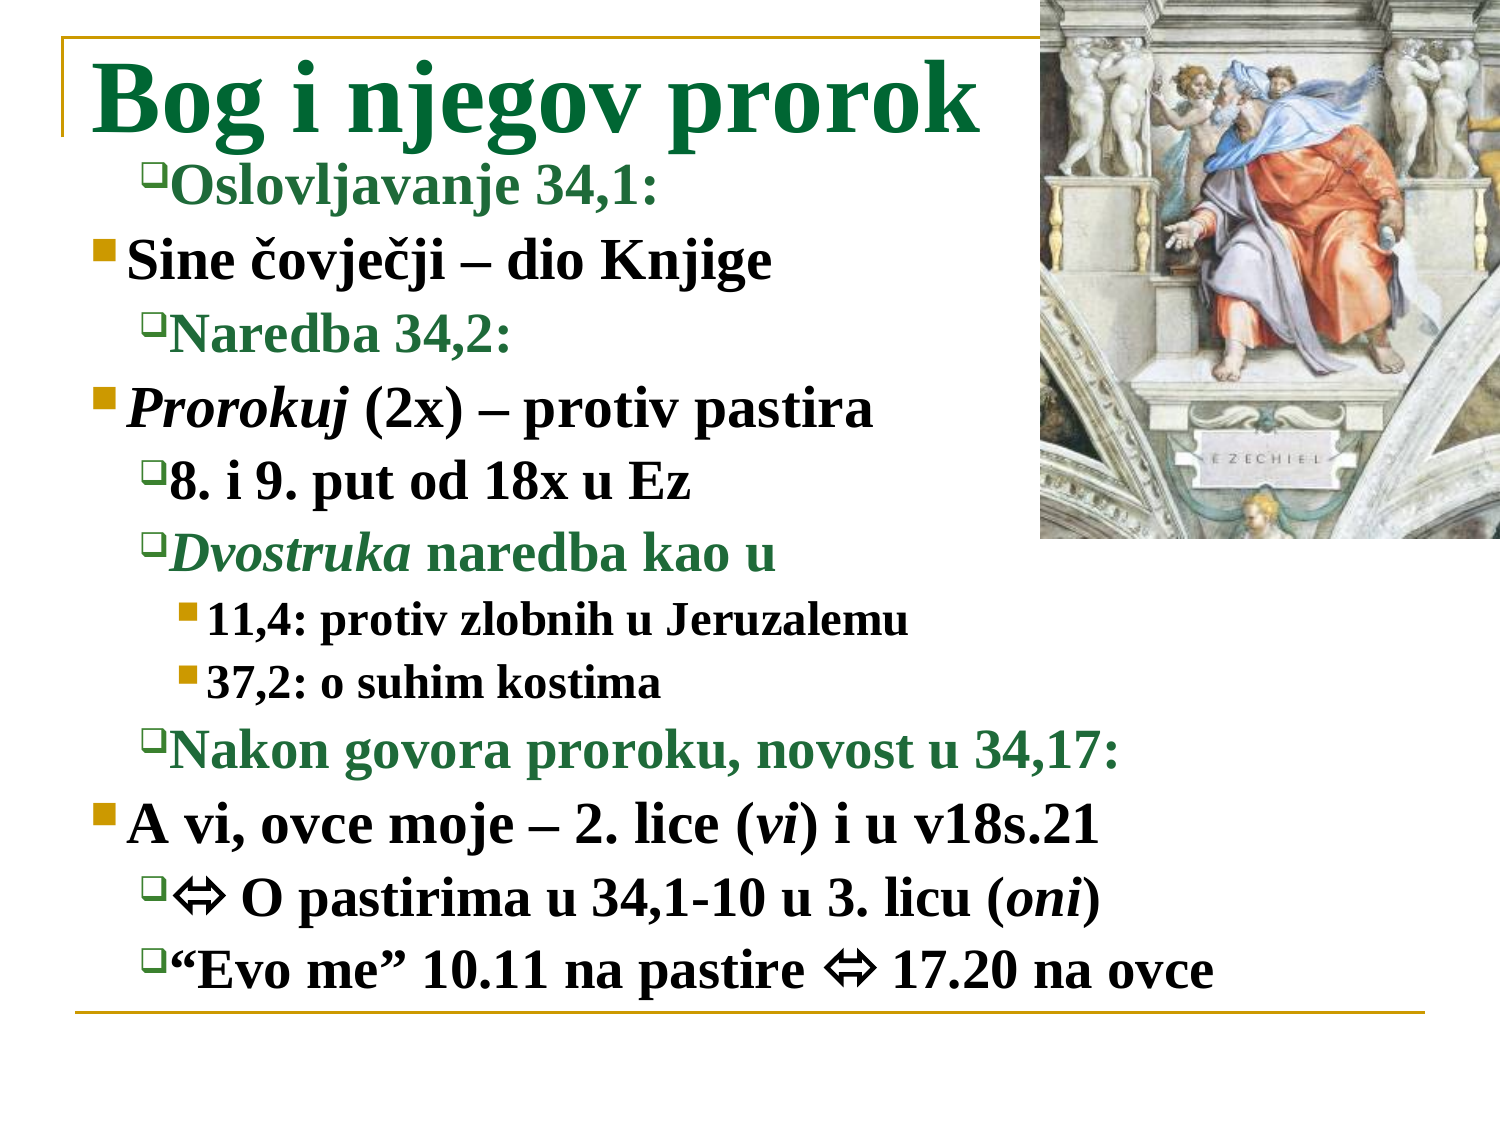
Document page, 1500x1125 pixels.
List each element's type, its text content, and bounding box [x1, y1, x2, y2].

picture [1040, 0, 1500, 539]
title Bog i njegov prorok [76, 21, 1040, 137]
list Oslovljavanje 34,1: Sine čovječji – dio Knjige Naredba 34,2: Prorokuj (2x) – protiv pastira 8. i 9. put od 18x u Ez Dvostruka naredba kao u 11,4: protiv zlobnih u Jeruzalemu 37,2: o suhim kostima Nakon govora proroku, novost u 34,17: A vi, ovce moje – 2. lice (vi) i u v18s.21  O pastirima u 34,1-10 u 3. licu (oni) “Evo me” 10.11 na pastire  17.20 na ovce [75, 137, 1426, 1012]
